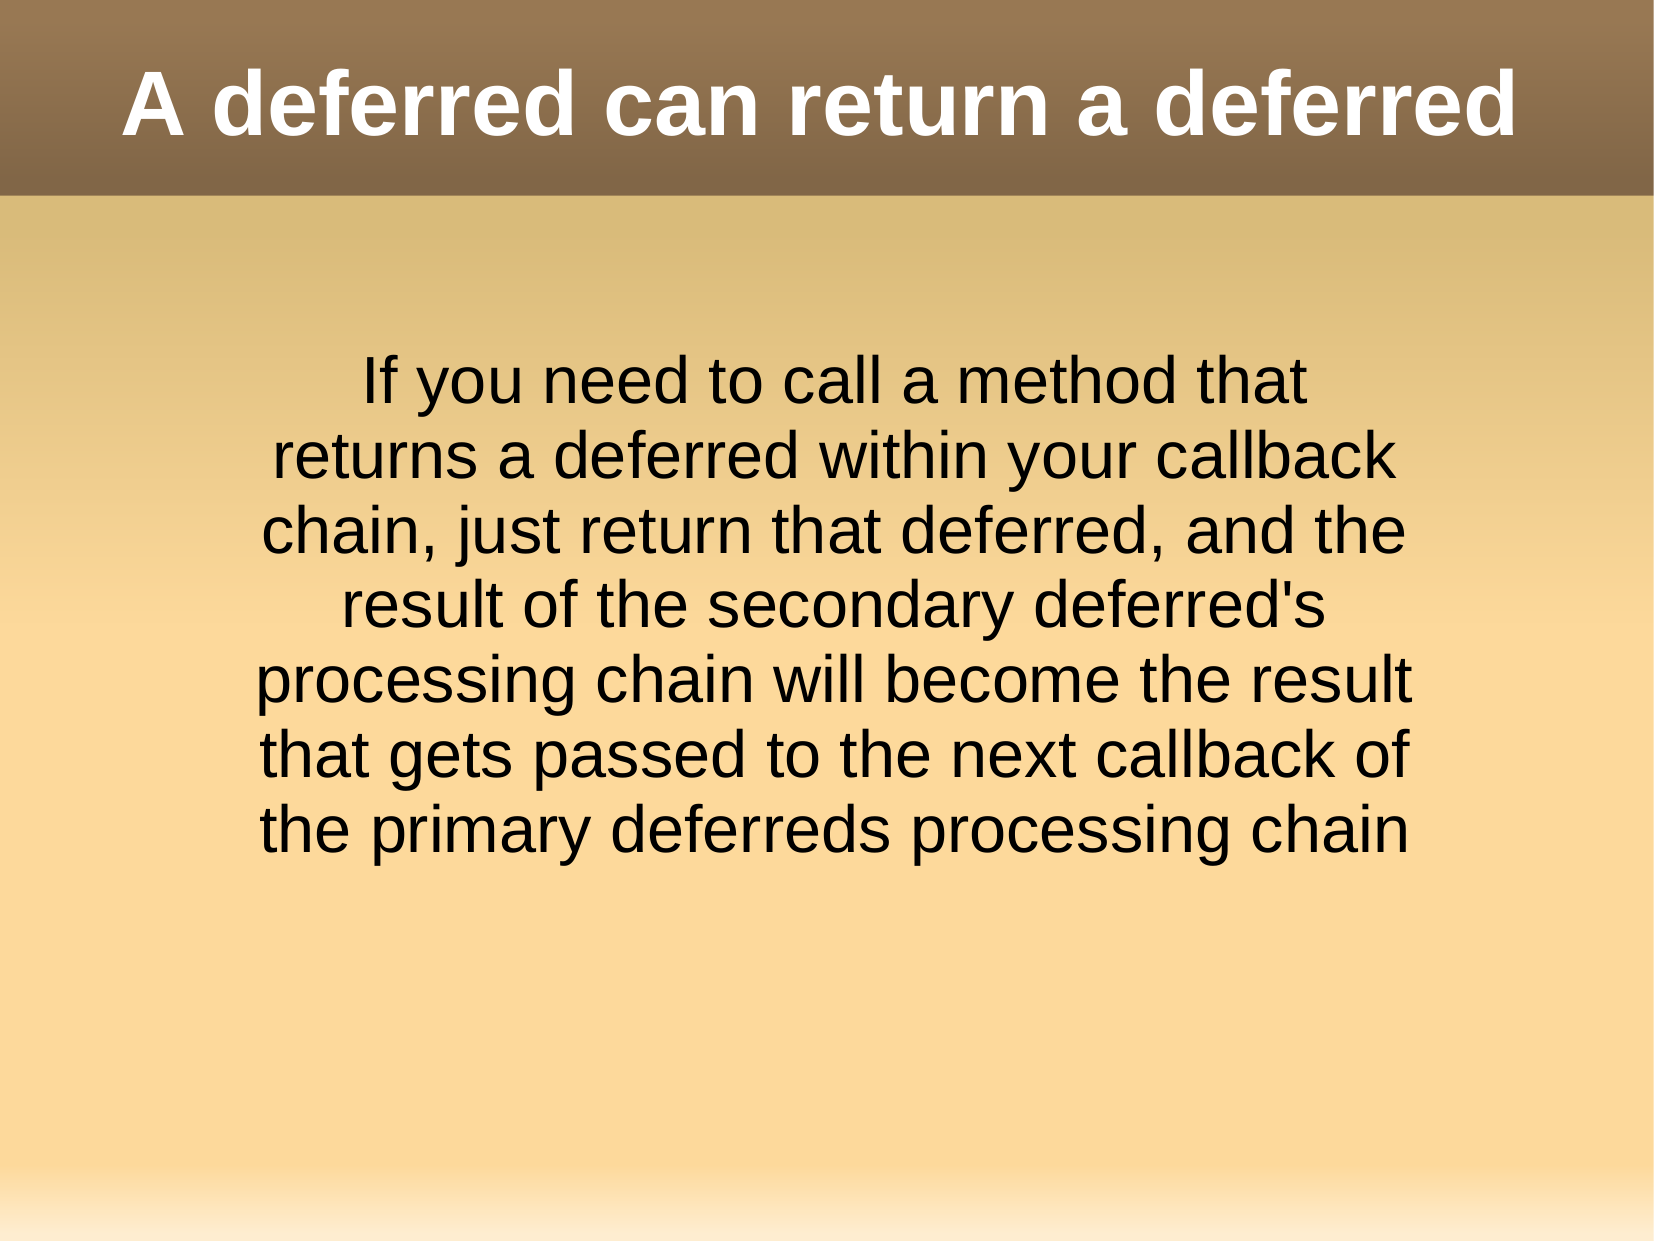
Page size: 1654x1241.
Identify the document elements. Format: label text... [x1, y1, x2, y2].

title A deferred can return a deferred [76, 0, 1565, 208]
picture [0, 0, 1654, 1241]
text_box If you need to call a method that returns a deferred within your callback chain, just return that deferred, and the result of the secondary deferred's processing chain will become the result that gets passed to the next callback of the primary deferreds processing chain [235, 335, 1436, 932]
